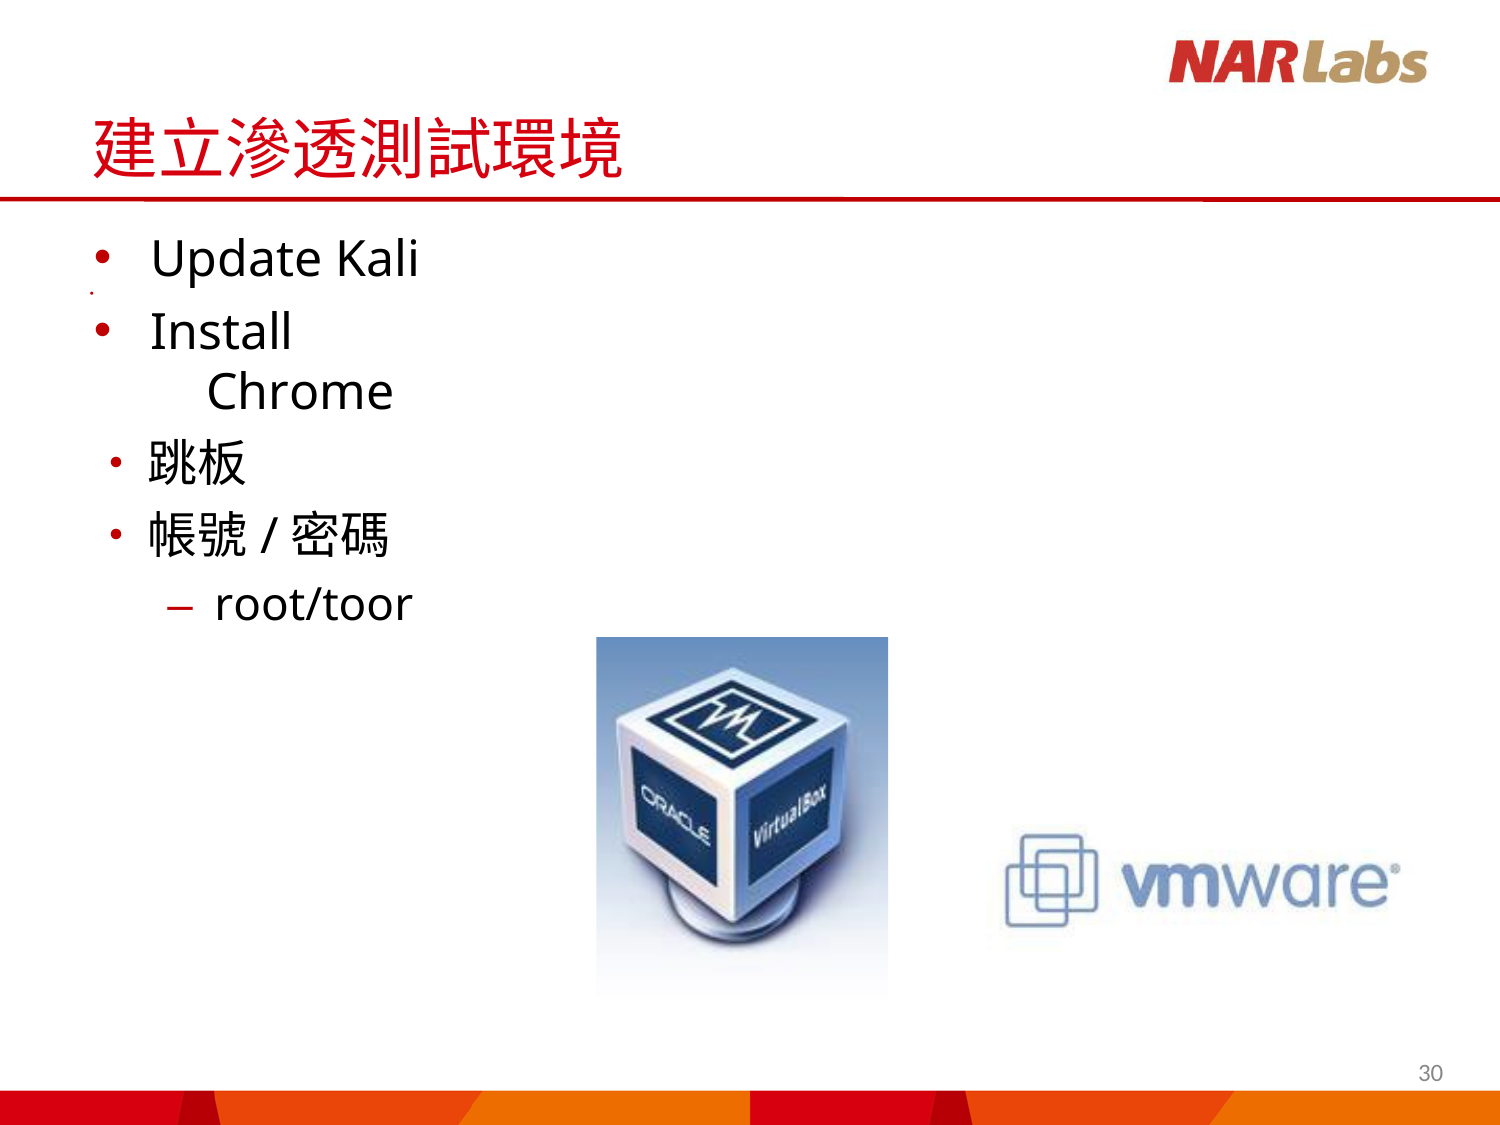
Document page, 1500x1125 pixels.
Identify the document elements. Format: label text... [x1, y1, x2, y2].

text_box [596, 638, 888, 1013]
text_box Update Kali Install Chrome • 跳板 • 帳號/密碼 – root/toor [89, 226, 490, 570]
text_box [963, 750, 1431, 1013]
text_box 30 [1416, 1056, 1446, 1090]
title 建立滲透測試環境 [89, 107, 1411, 189]
